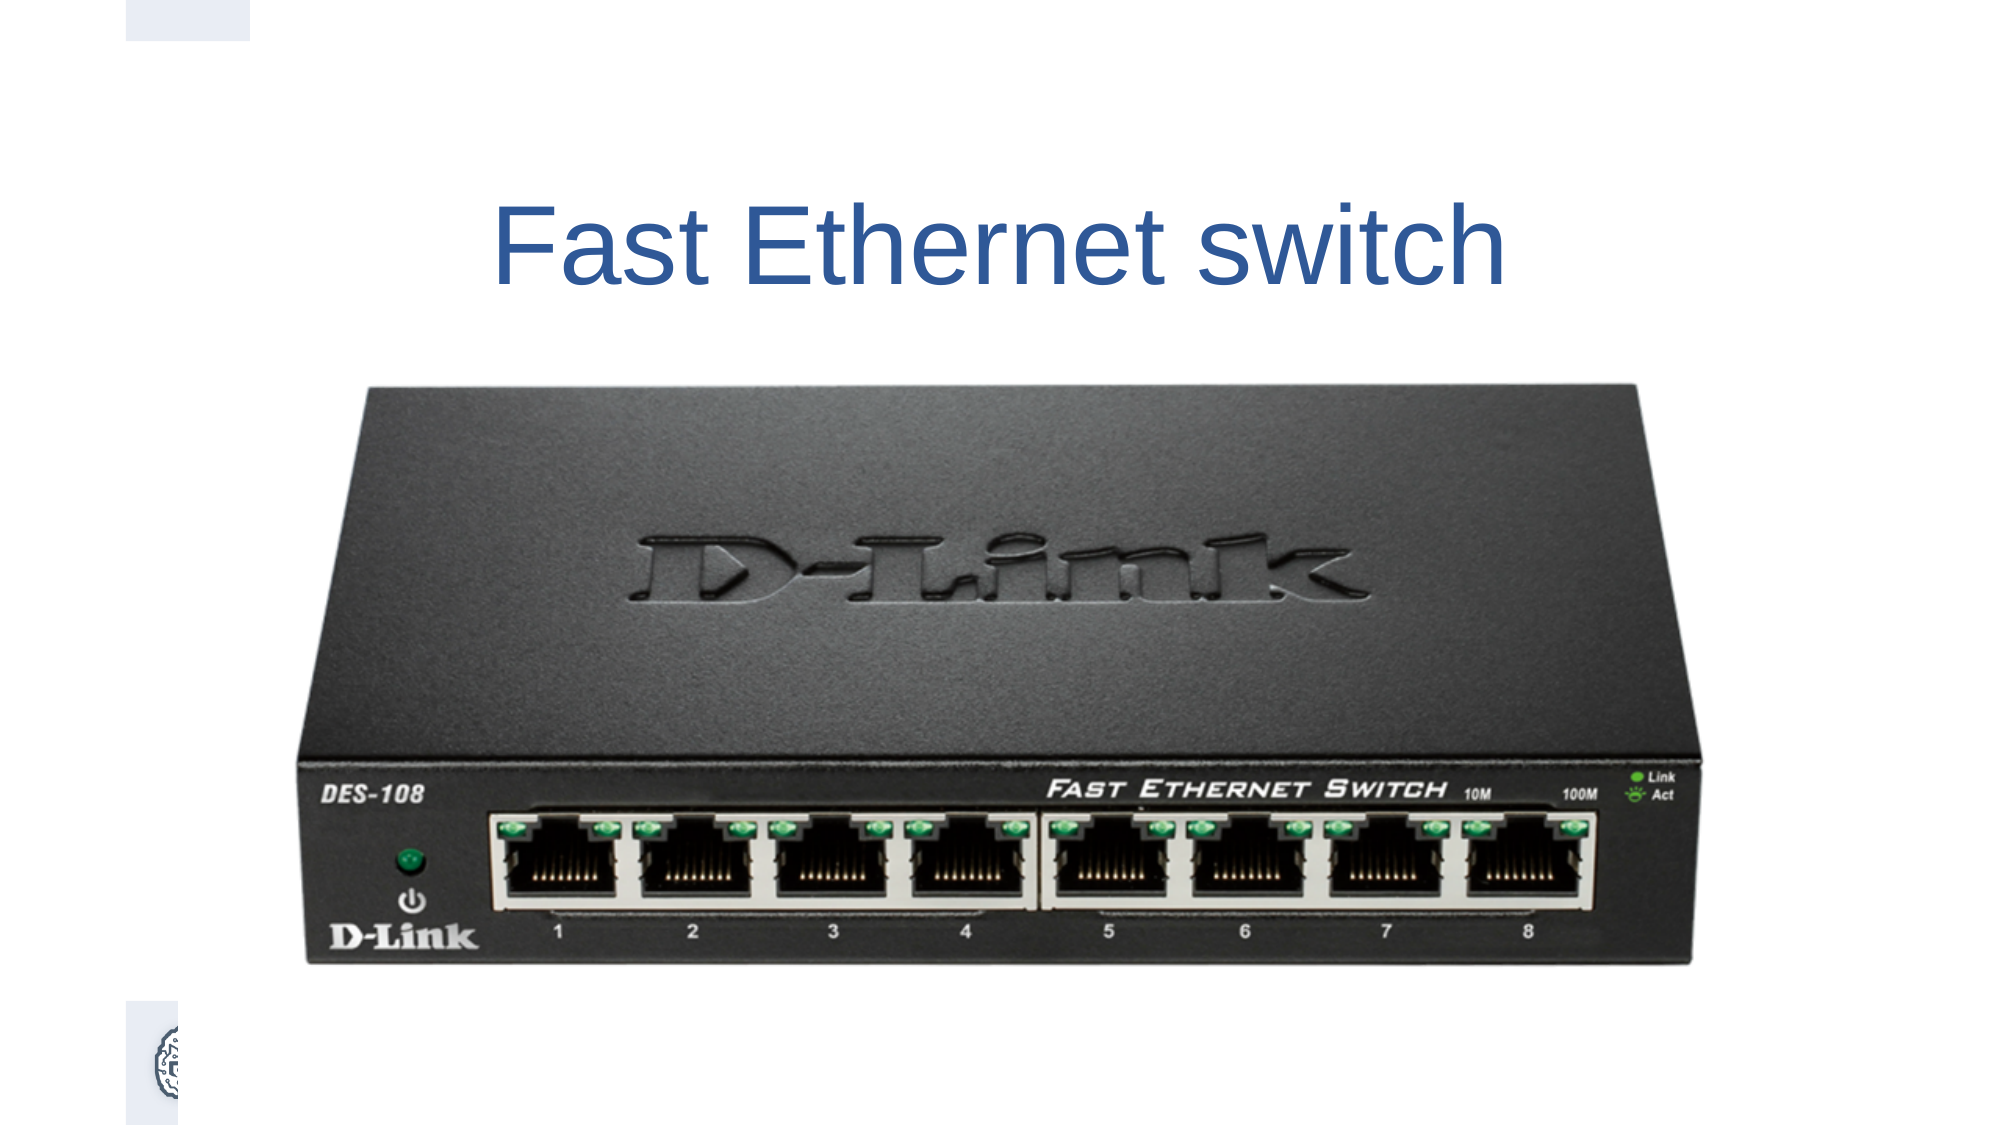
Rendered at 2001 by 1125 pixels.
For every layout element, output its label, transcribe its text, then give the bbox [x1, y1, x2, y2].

title Fast Ethernet switch [248, 124, 1752, 372]
picture [144, 213, 1822, 1125]
